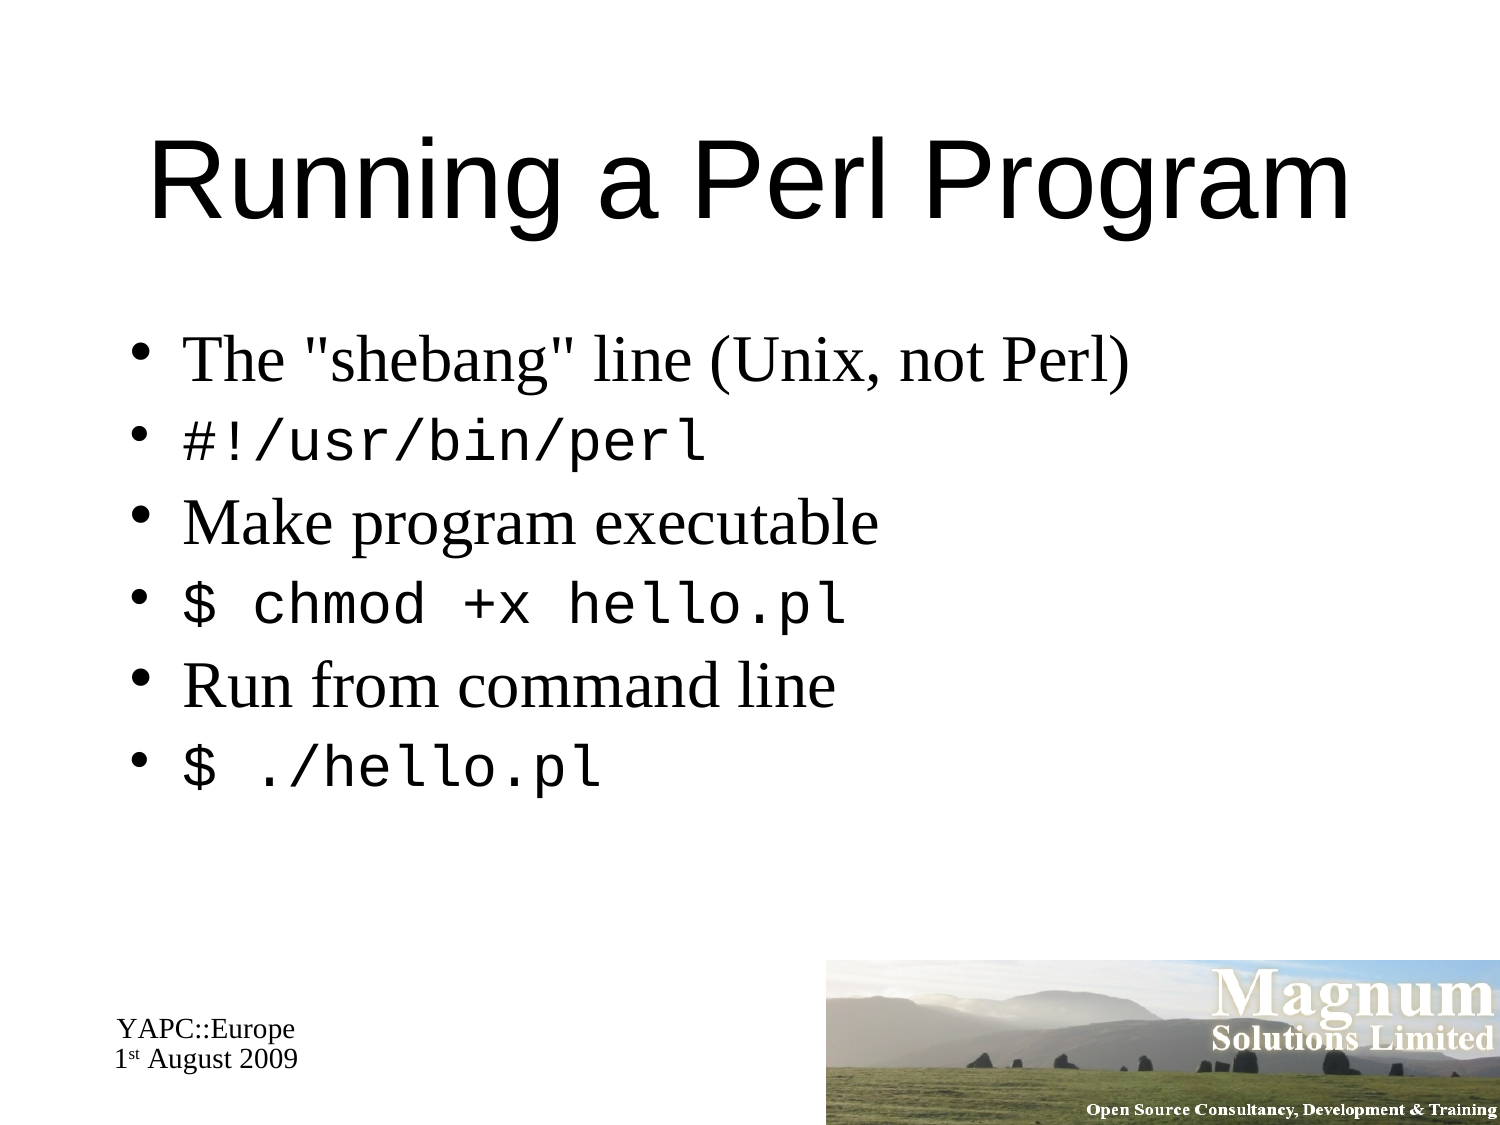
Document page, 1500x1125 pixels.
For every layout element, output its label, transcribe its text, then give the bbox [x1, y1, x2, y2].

title Running a Perl Program [112, 62, 1388, 250]
picture [826, 960, 1500, 1125]
list The "shebang" line (Unix, not Perl) #!/usr/bin/perl Make program executable $ chmod +x hello.pl Run from command line $ ./hello.pl [112, 337, 1388, 816]
